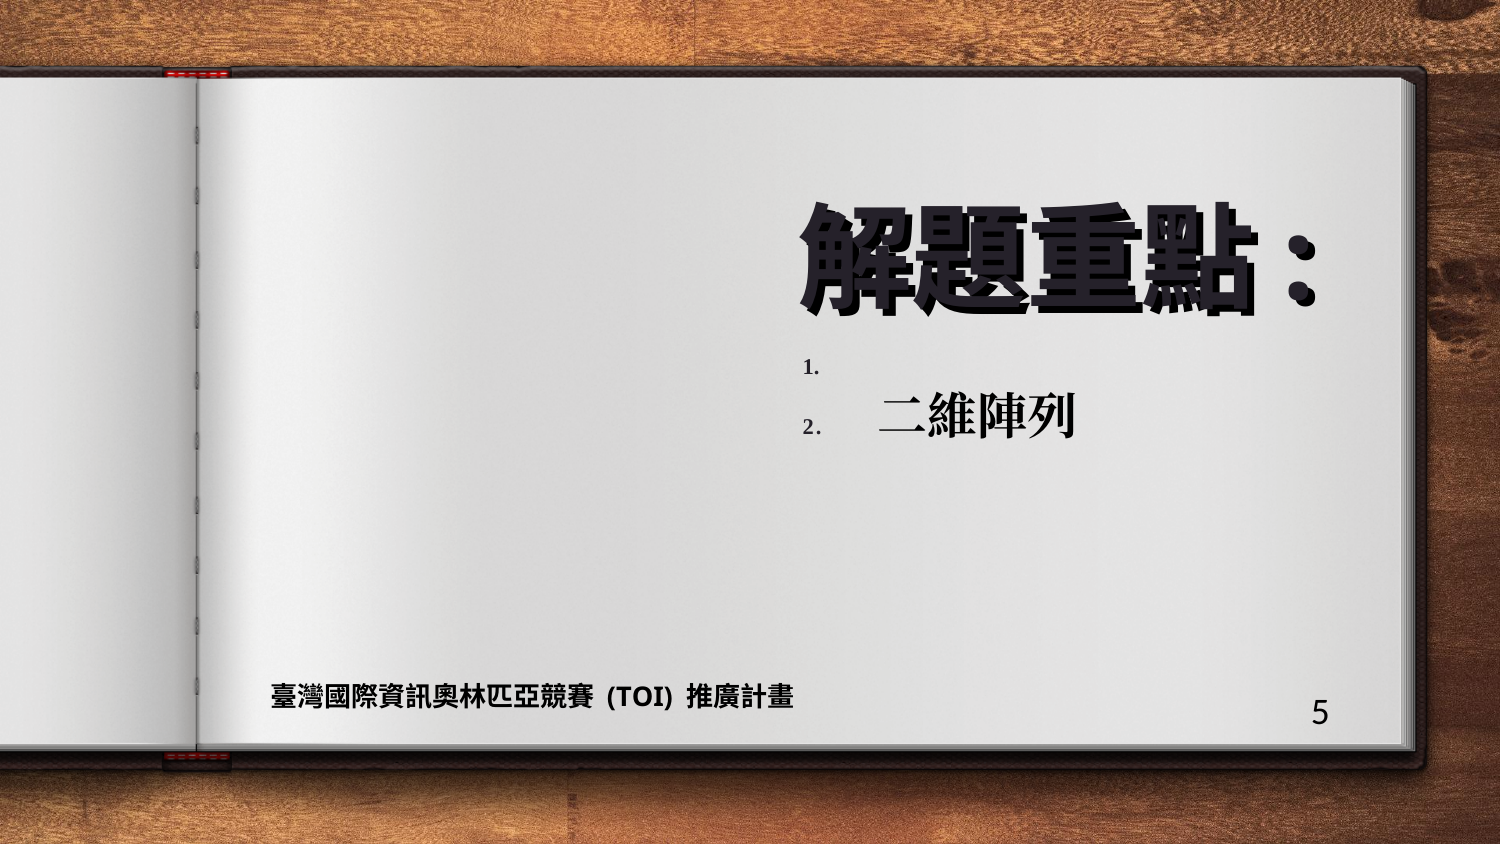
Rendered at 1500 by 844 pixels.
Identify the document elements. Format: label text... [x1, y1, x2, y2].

text_box 5 [1295, 672, 1386, 737]
title 解題重點: [782, 146, 1313, 338]
subtitle 二維陣列 [787, 309, 1341, 584]
